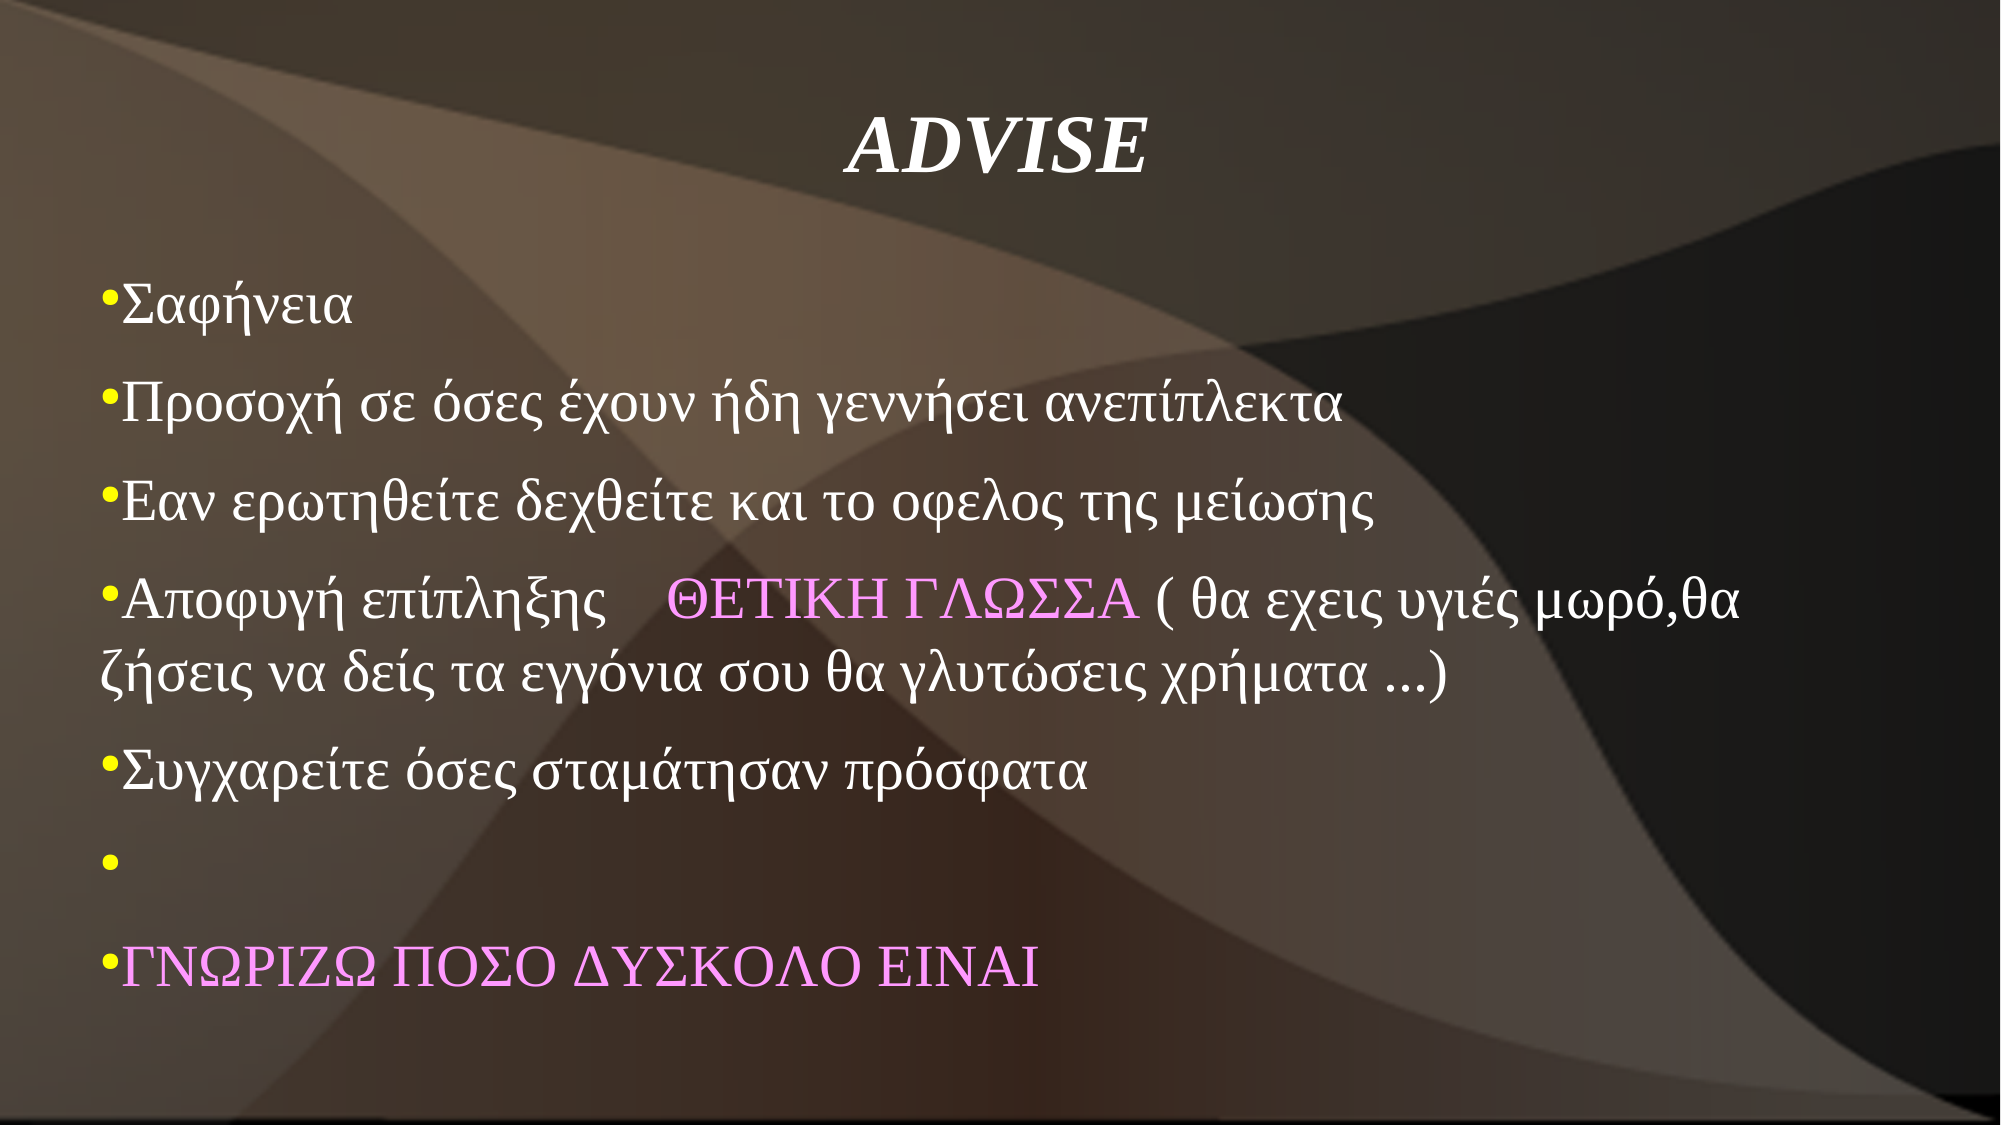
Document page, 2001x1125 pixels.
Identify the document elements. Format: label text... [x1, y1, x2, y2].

title ADVISE [99, 44, 1900, 233]
list Σαφήνεια Προσοχή σε όσες έχουν ήδη γεννήσει ανεπίπλεκτα Εαν ερωτηθείτε δεχθείτε και το οφελος της μείωσης Αποφυγή επίπληξης ΘΕΤΙΚΗ ΓΛΩΣΣΑ ( θα εχεις υγιές μωρό,θα ζήσεις να δείς τα εγγόνια σου θα γλυτώσεις χρήματα ...) Συγχαρείτε όσες σταμάτησαν πρόσφατα ΓΝΩΡΙΖΩ ΠΟΣΟ ΔΥΣΚΟΛΟ ΕΙΝΑΙ [99, 263, 1900, 1006]
